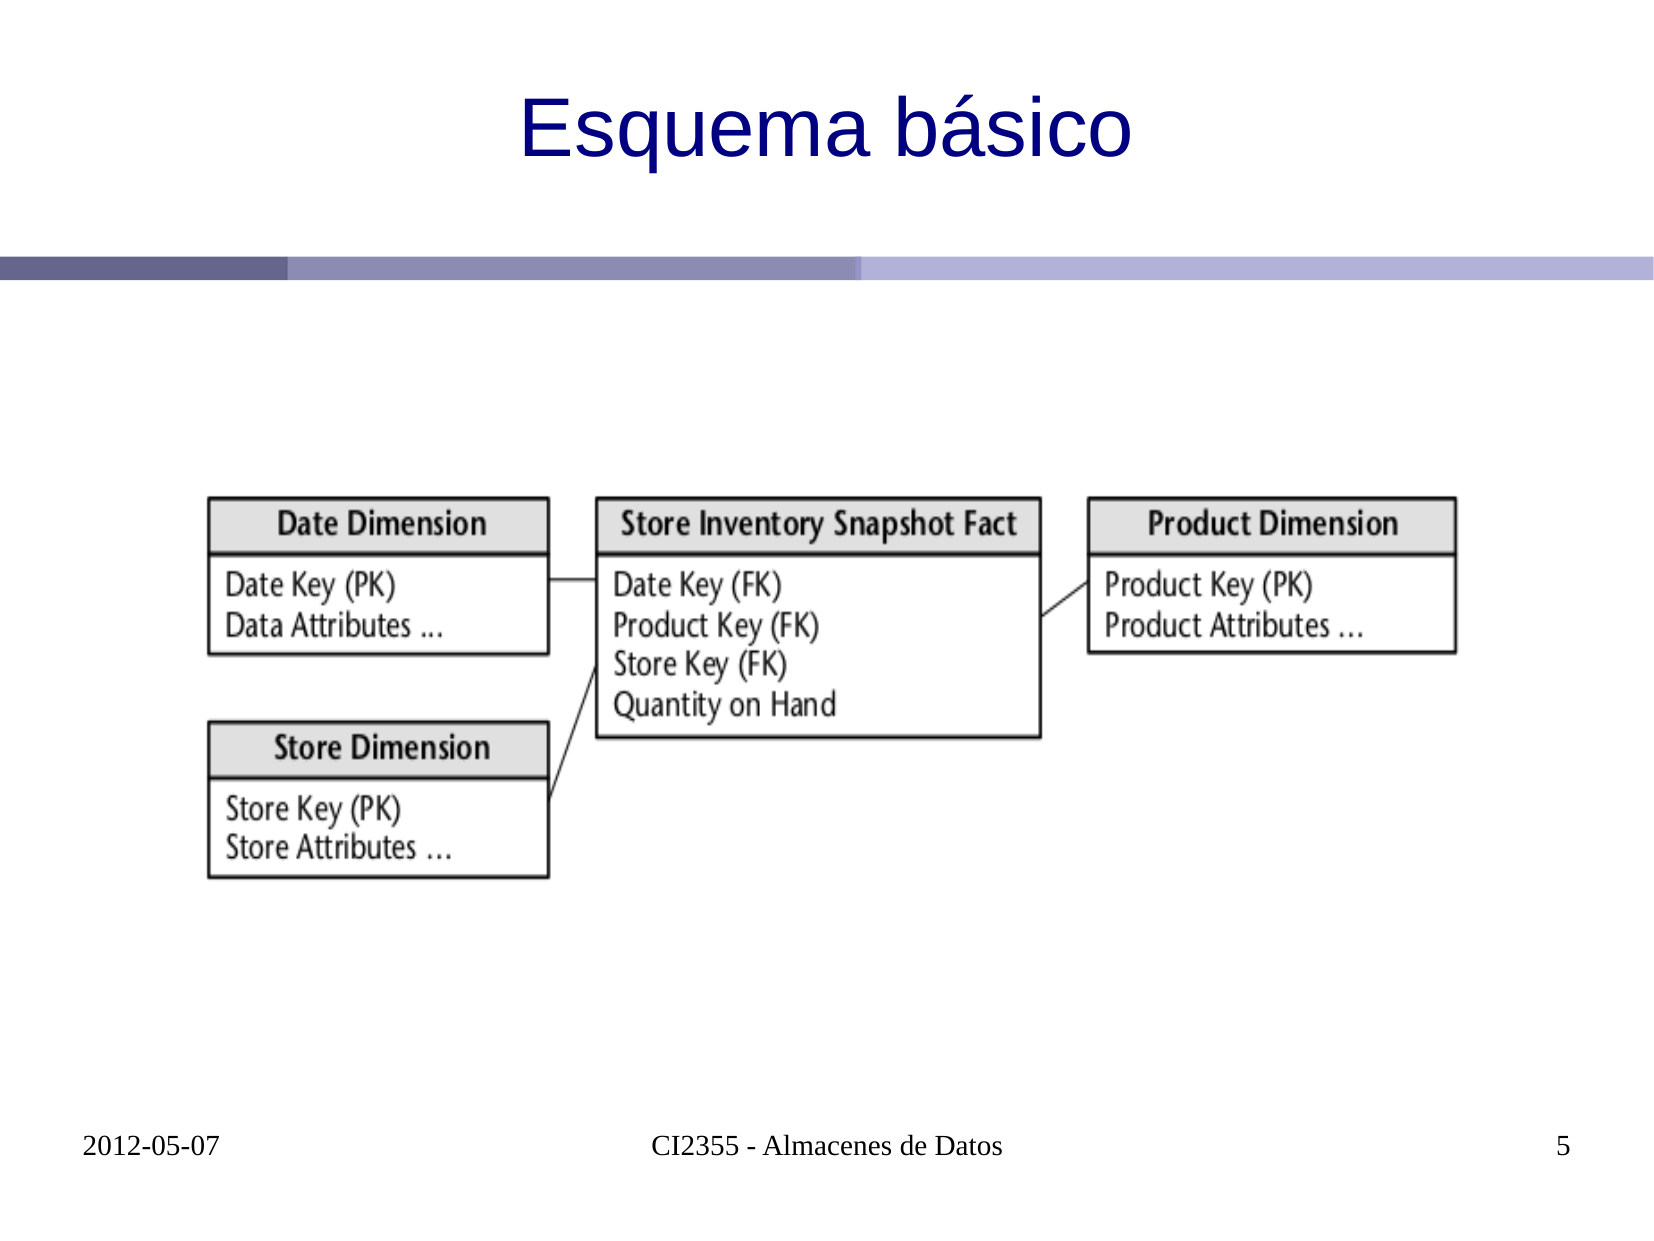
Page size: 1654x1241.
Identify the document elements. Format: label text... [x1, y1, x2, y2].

picture [195, 479, 1475, 901]
title Esquema básico [0, 0, 1654, 257]
